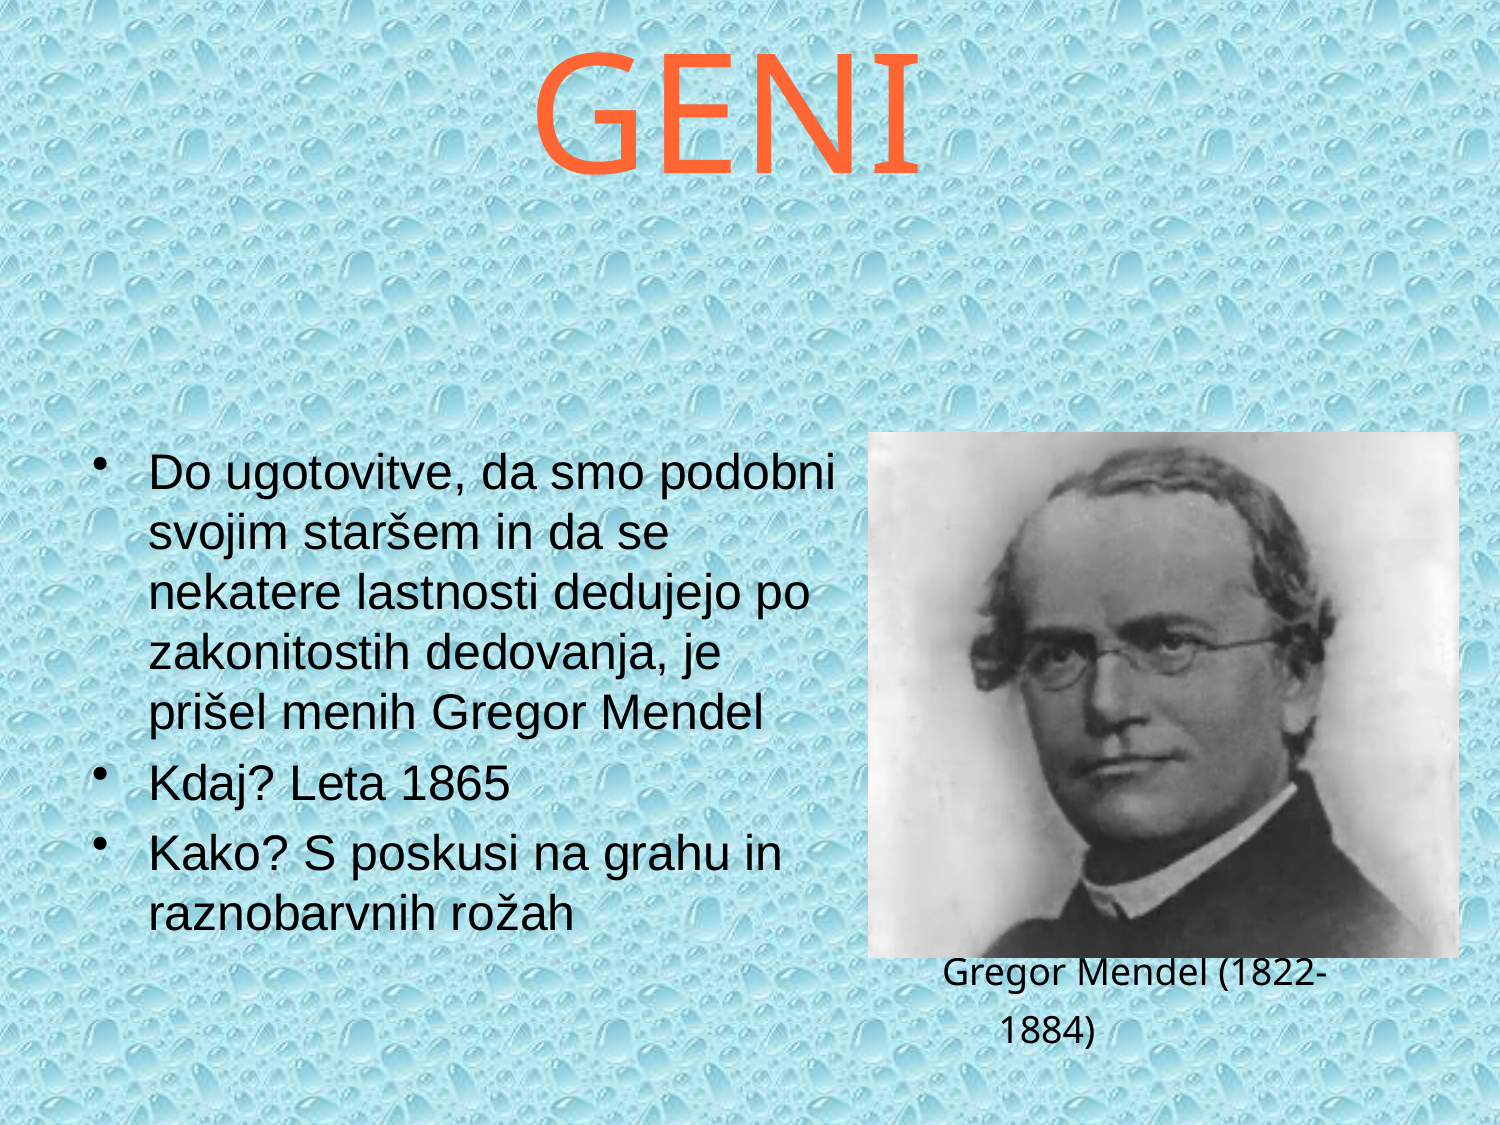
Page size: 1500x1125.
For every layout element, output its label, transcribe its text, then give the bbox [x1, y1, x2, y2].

text_box GENI [490, 0, 963, 395]
list Do ugotovitve, da smo podobni svojim staršem in da se nekatere lastnosti dedujejo po zakonitostih dedovanja, je prišel menih Gregor Mendel Kdaj? Leta 1865 Kako? S poskusi na grahu in raznobarvnih rožah [76, 432, 859, 1041]
list Gregor Mendel (1822-1884) [927, 958, 1411, 1017]
picture [0, 0, 1500, 1125]
